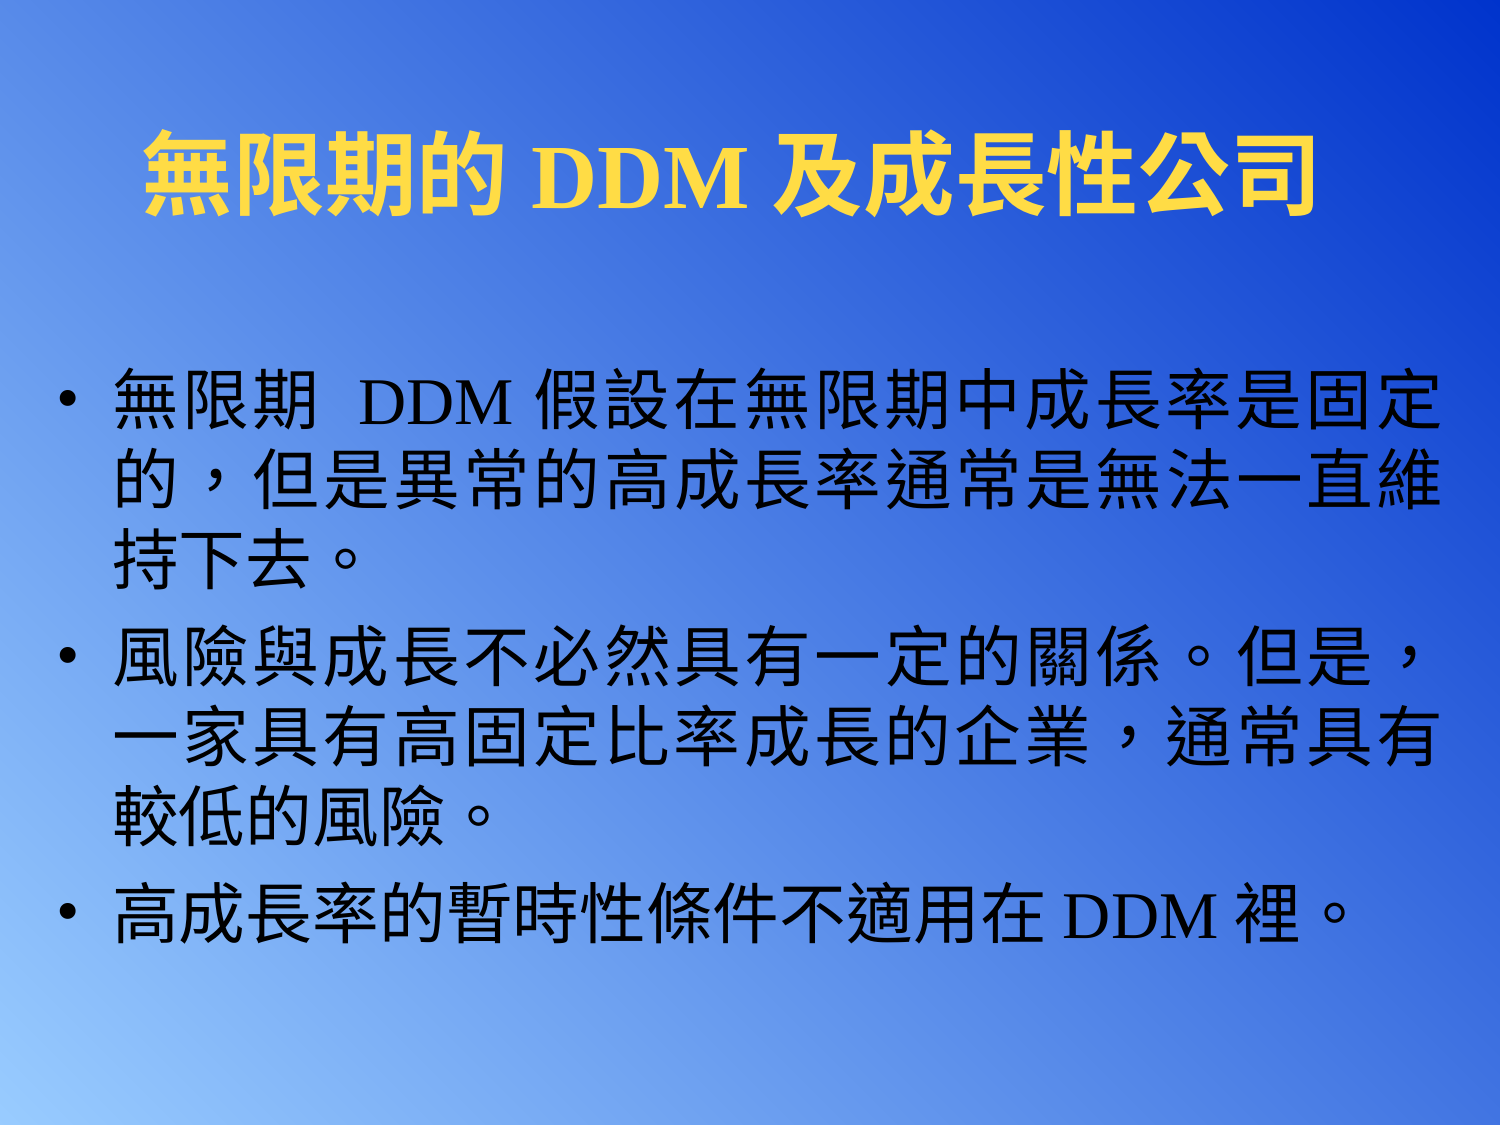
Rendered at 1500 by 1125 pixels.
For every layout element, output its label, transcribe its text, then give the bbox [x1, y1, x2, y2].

list 無限期 DDM假設在無限期中成長率是固定的，但是異常的高成長率通常是無法一直維持下去。 風險與成長不必然具有一定的關係。但是，一家具有高固定比率成長的企業，通常具有較低的風險。 高成長率的暫時性條件不適用在DDM裡。 [41, 350, 1459, 1012]
title 無限期的DDM及成長性公司 [41, 78, 1424, 266]
